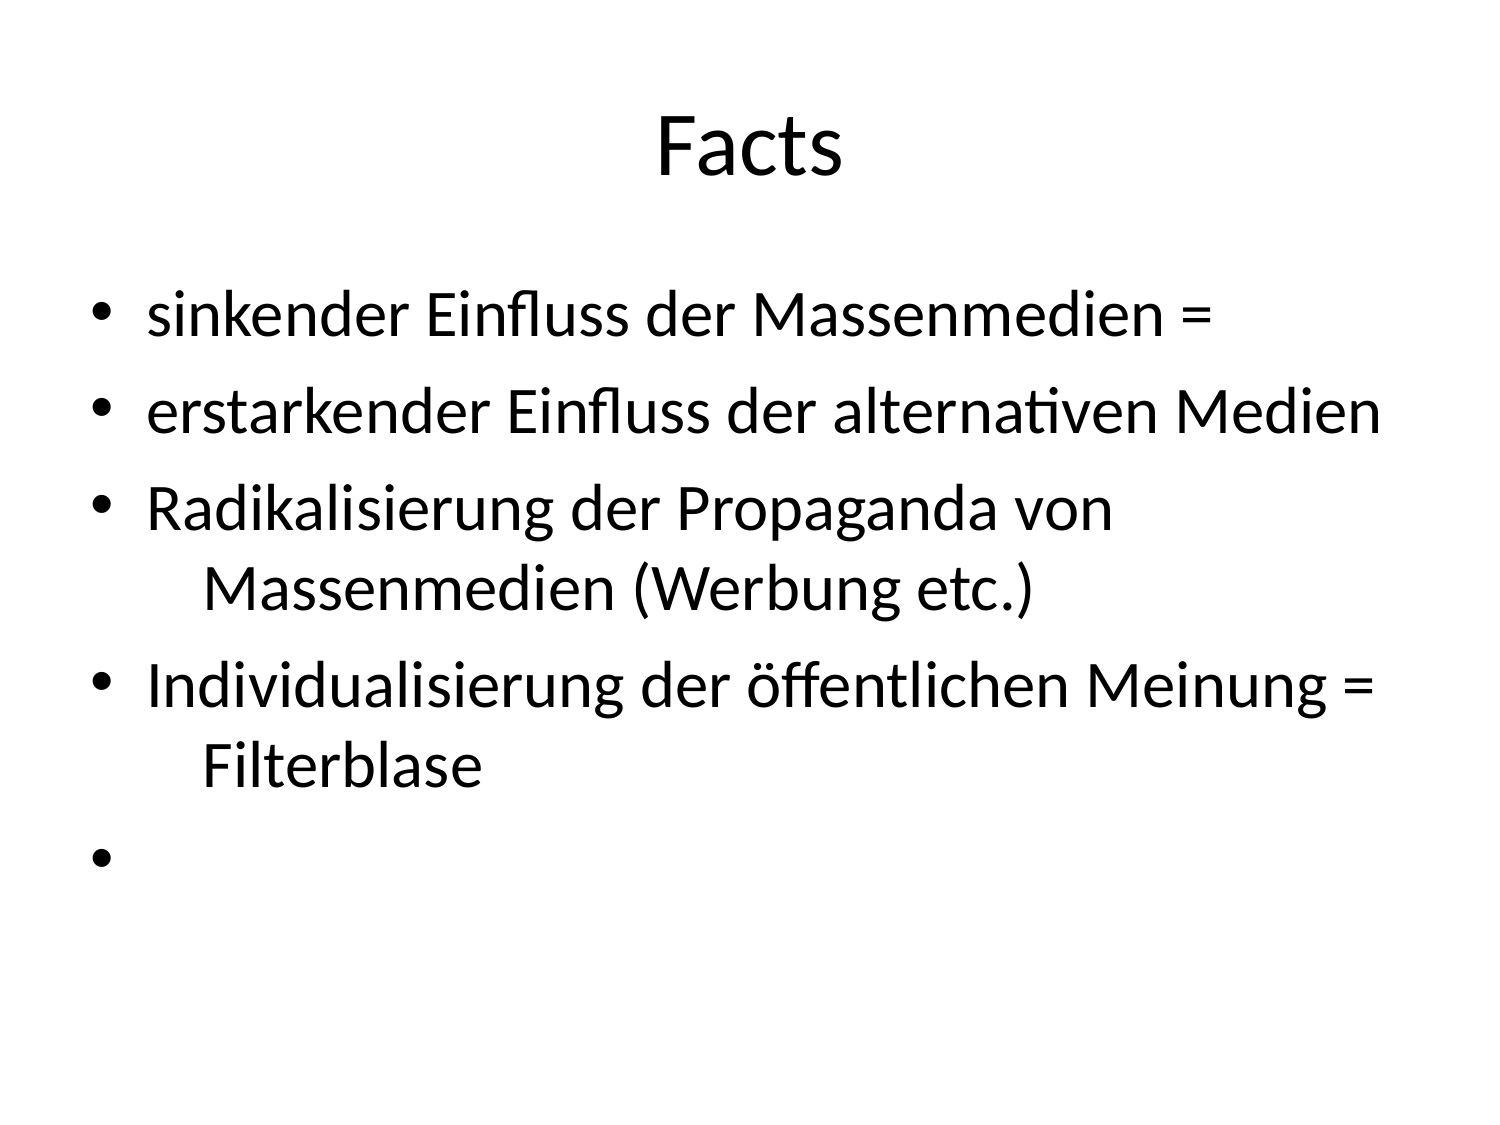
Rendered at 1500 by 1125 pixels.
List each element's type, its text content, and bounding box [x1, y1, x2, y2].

title Facts [75, 45, 1426, 233]
list sinkender Einfluss der Massenmedien = erstarkender Einfluss der alternativen Medien Radikalisierung der Propaganda von Massenmedien (Werbung etc.) Individualisierung der öffentlichen Meinung = Filterblase [75, 262, 1426, 1005]
